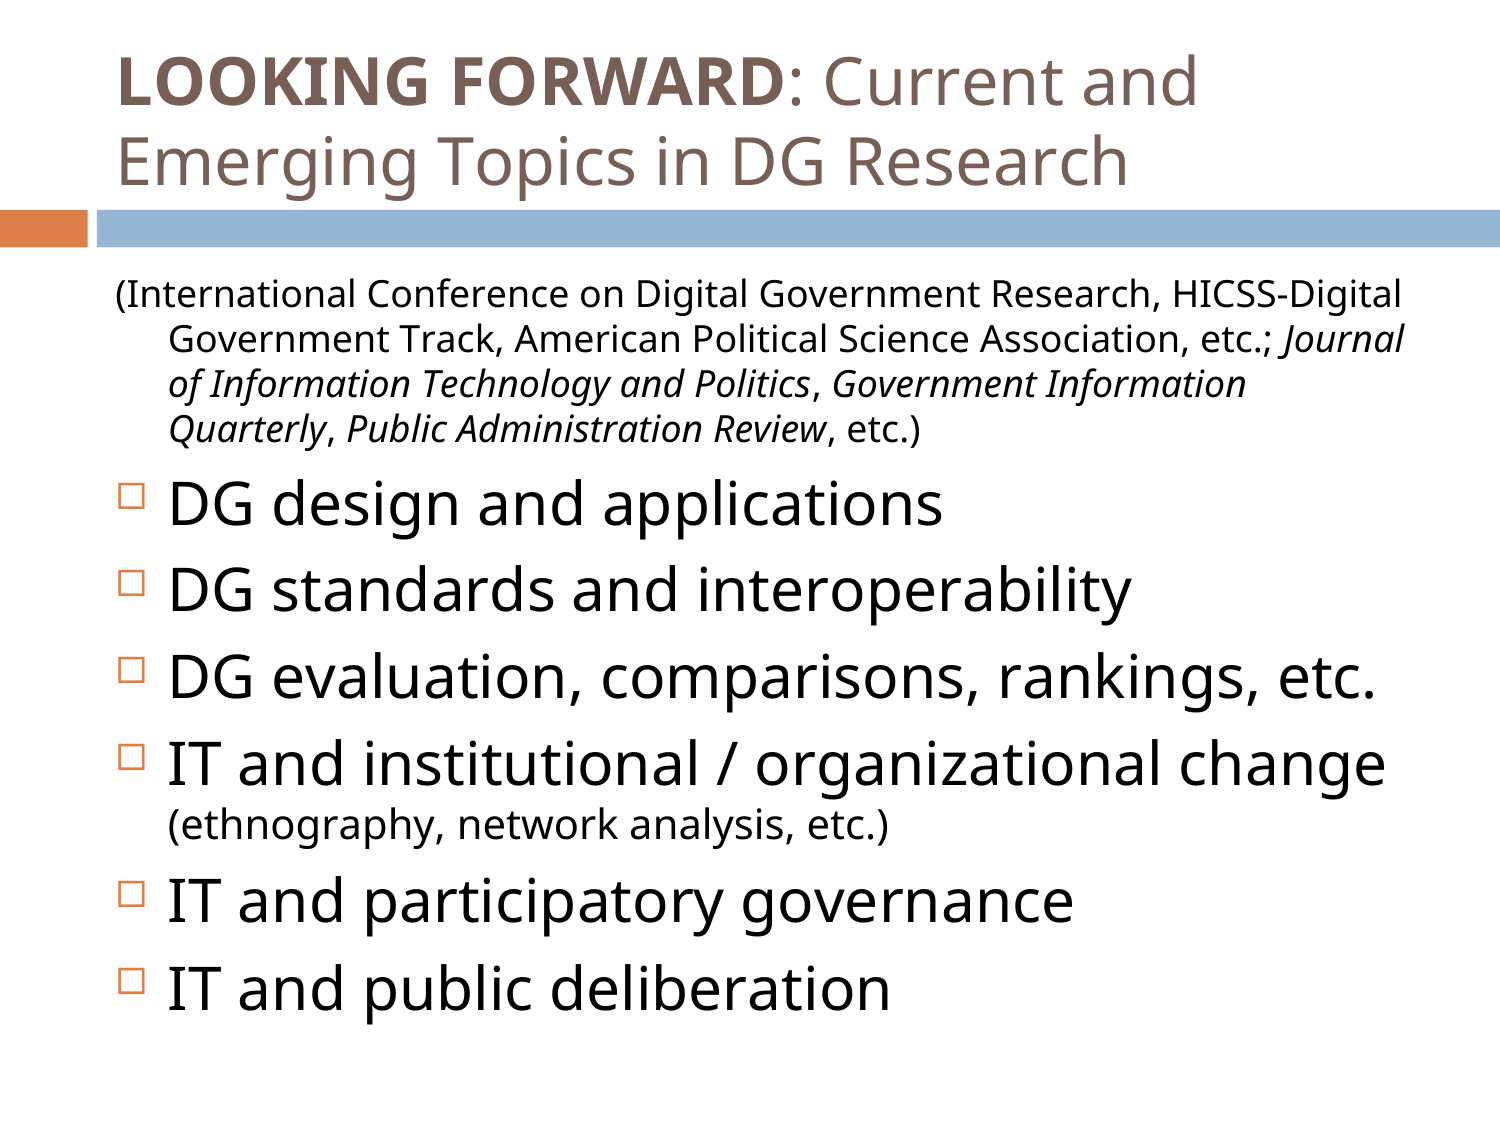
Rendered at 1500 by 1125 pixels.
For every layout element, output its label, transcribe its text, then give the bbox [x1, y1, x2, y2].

title LOOKING FORWARD: Current and Emerging Topics in DG Research [100, 31, 1438, 207]
list (International Conference on Digital Government Research, HICSS-Digital Government Track, American Political Science Association, etc.; Journal of Information Technology and Politics, Government Information Quarterly, Public Administration Review, etc.) DG design and applications DG standards and interoperability DG evaluation, comparisons, rankings, etc. IT and institutional / organizational change (ethnography, network analysis, etc.) IT and participatory governance IT and public deliberation [100, 262, 1438, 1072]
